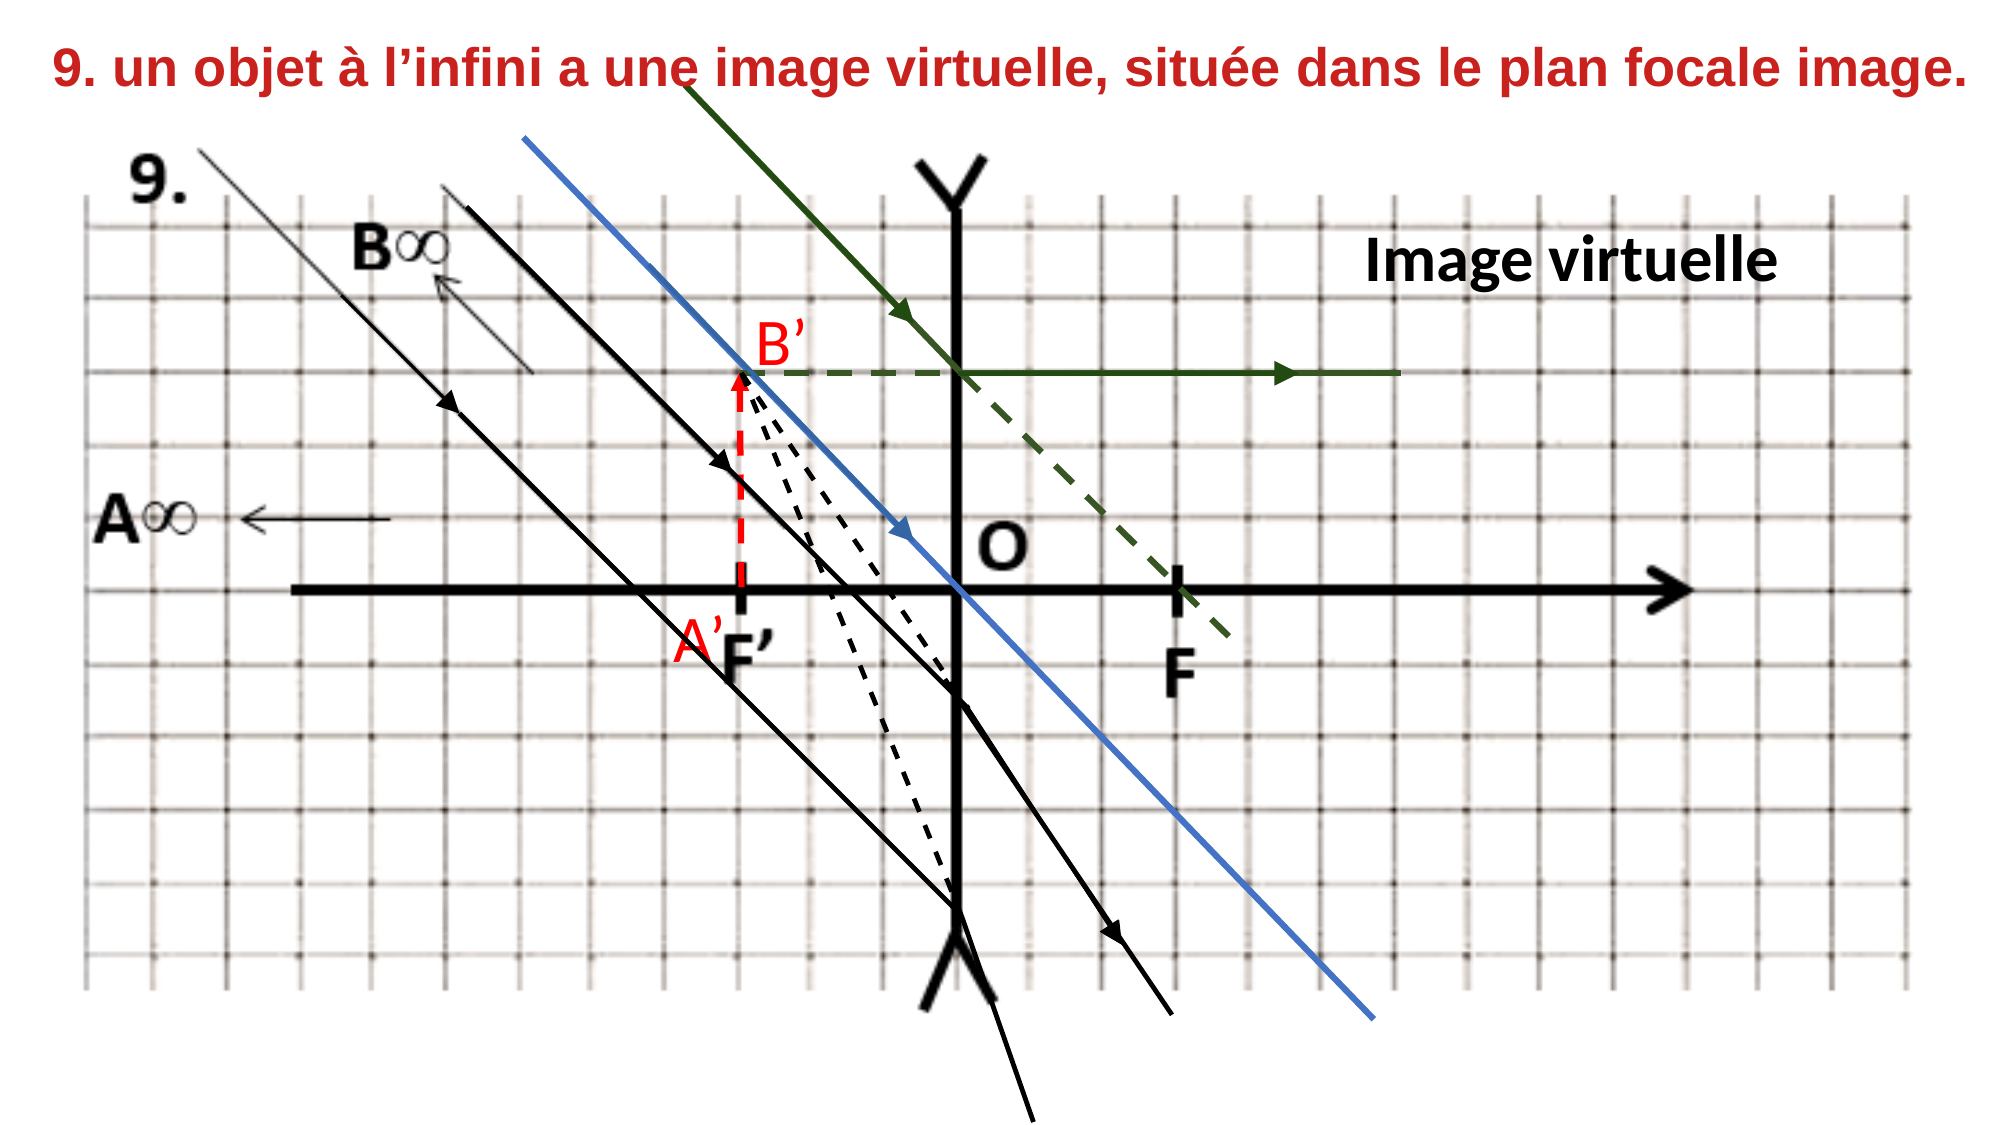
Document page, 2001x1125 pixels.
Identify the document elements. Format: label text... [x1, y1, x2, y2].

text_box Image virtuelle [1349, 206, 1810, 302]
text_box A’ [688, 626, 699, 646]
text_box B’ [740, 291, 823, 387]
text_box A’ [658, 617, 725, 684]
text_box A’ [658, 588, 741, 684]
text_box B’ [748, 376, 761, 387]
text_box 9. un objet à l’infini a une image virtuelle, située dans le plan focale image. [37, 29, 2000, 166]
picture [59, 166, 1931, 1033]
